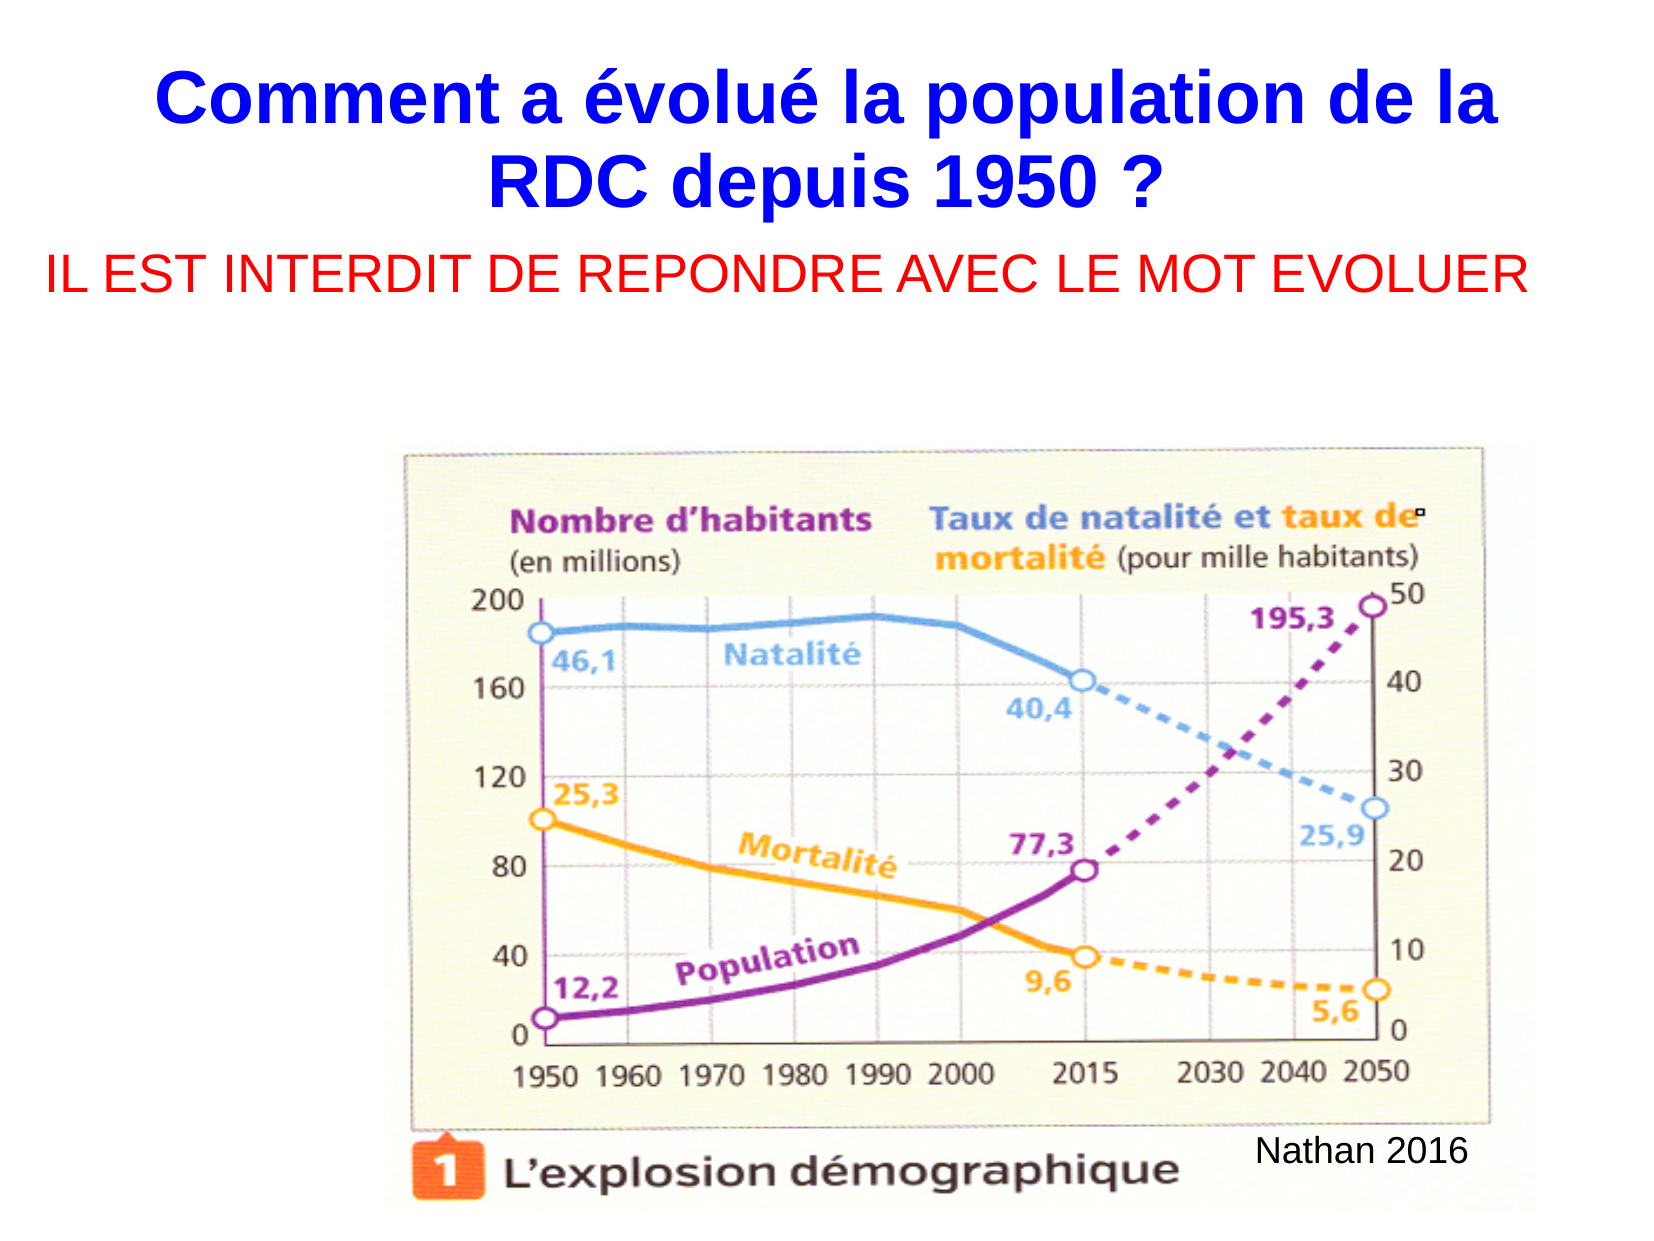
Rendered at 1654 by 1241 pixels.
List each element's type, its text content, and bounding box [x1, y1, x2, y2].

text_box Nathan 2016 [1240, 1122, 1565, 1179]
text_box IL EST INTERDIT DE REPONDRE AVEC LE MOT EVOLUER [29, 236, 1595, 312]
picture [383, 442, 1536, 1211]
title Comment a évolué la population de la RDC depuis 1950 ? [82, 29, 1571, 236]
